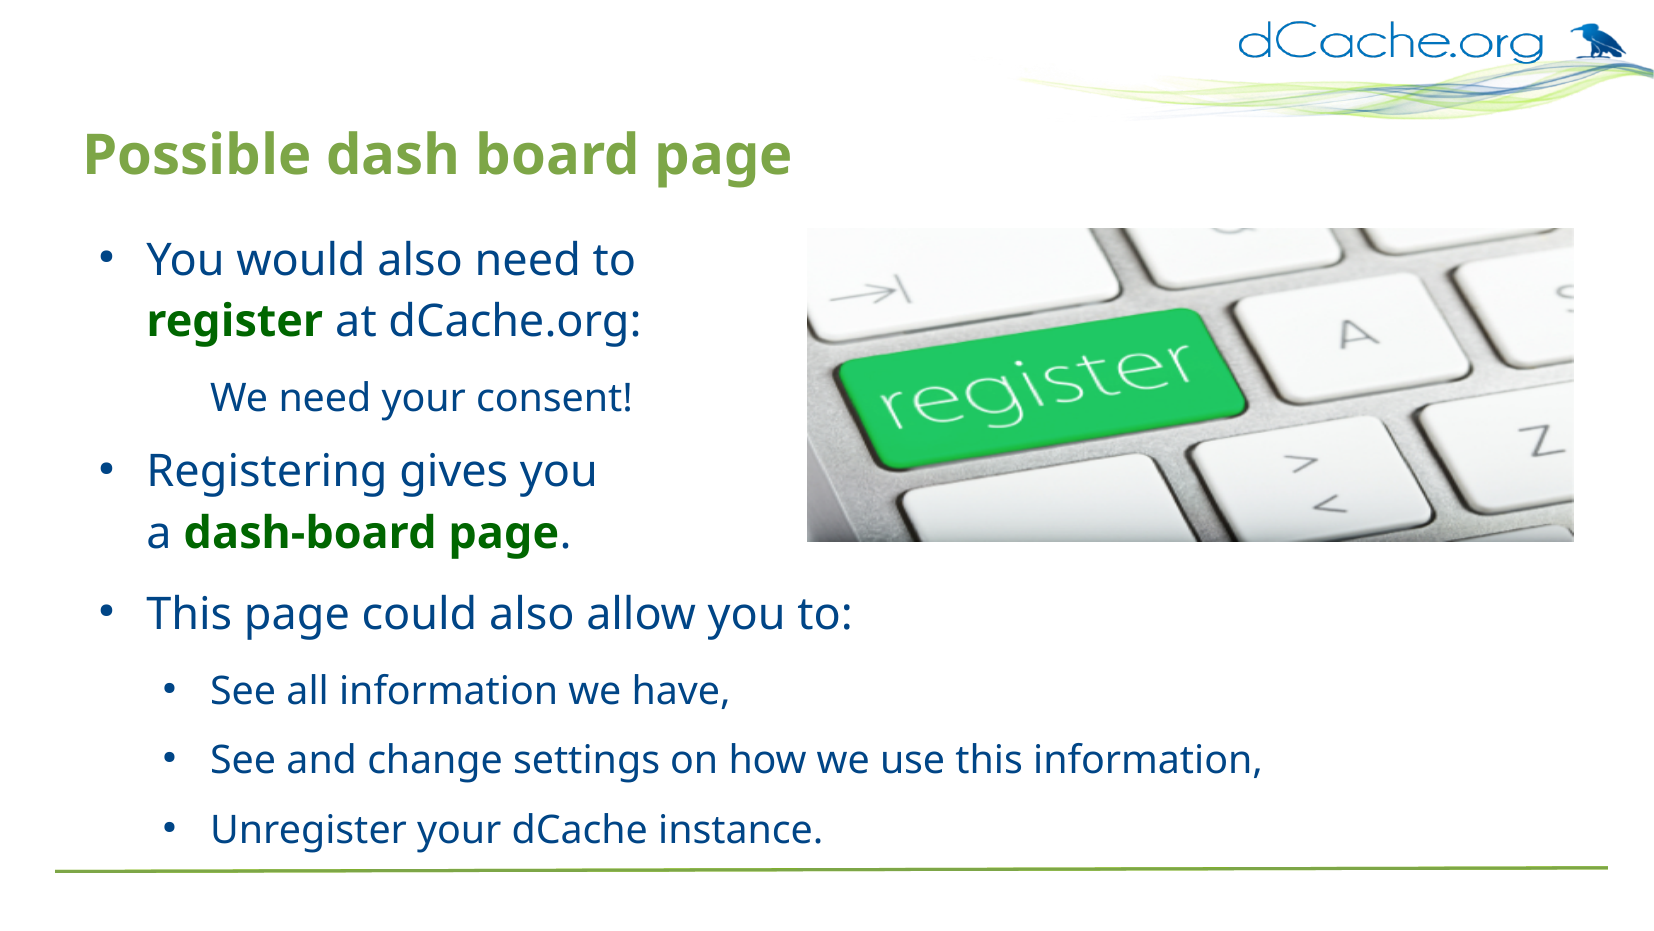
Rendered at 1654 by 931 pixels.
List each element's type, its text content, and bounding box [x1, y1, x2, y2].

picture [807, 228, 1574, 542]
picture [956, 12, 1654, 127]
title Possible dash board page [82, 116, 1605, 189]
list You would also need to register at dCache.org: We need your consent! Registering gives you a dash-board page. This page could also allow you to: See all information we have, See and change settings on how we use this information, Unregister your dCache instance. [82, 227, 1571, 856]
